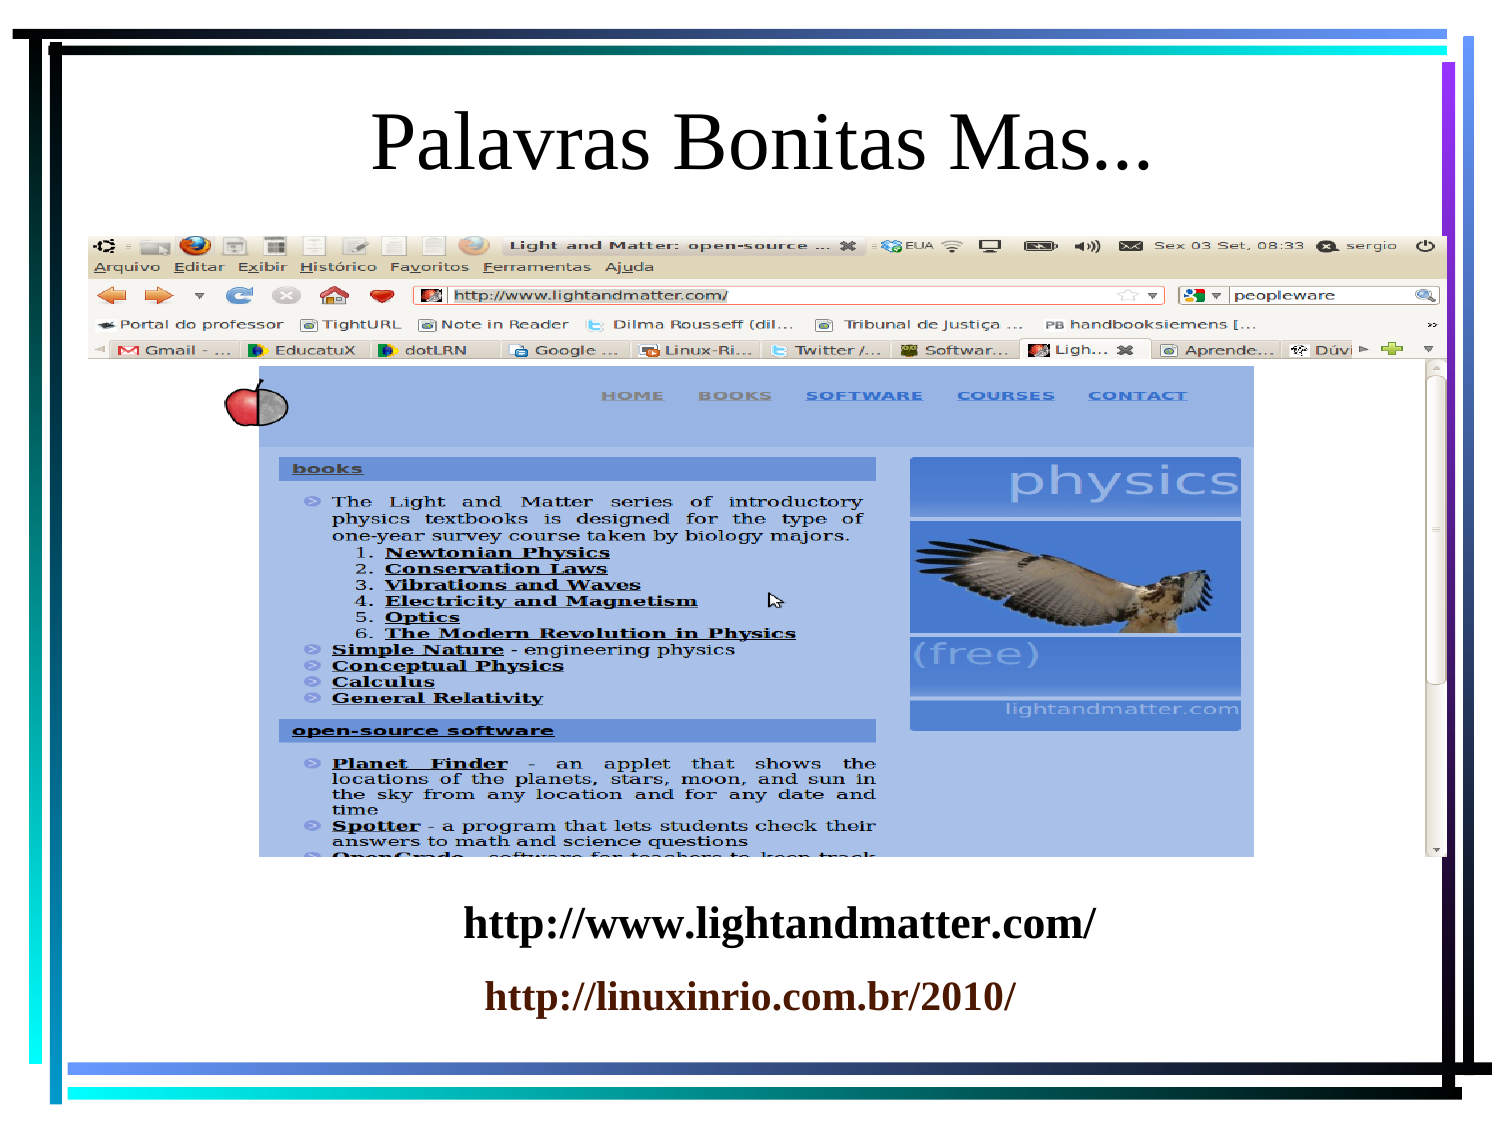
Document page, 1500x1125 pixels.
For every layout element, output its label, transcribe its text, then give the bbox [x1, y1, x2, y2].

title http://www.lightandmatter.com/ [142, 890, 1418, 957]
picture [0, 0, 1500, 1125]
text_box http://linuxinrio.com.br/2010/ [419, 957, 1032, 1029]
title Palavras Bonitas Mas... [125, 87, 1401, 213]
